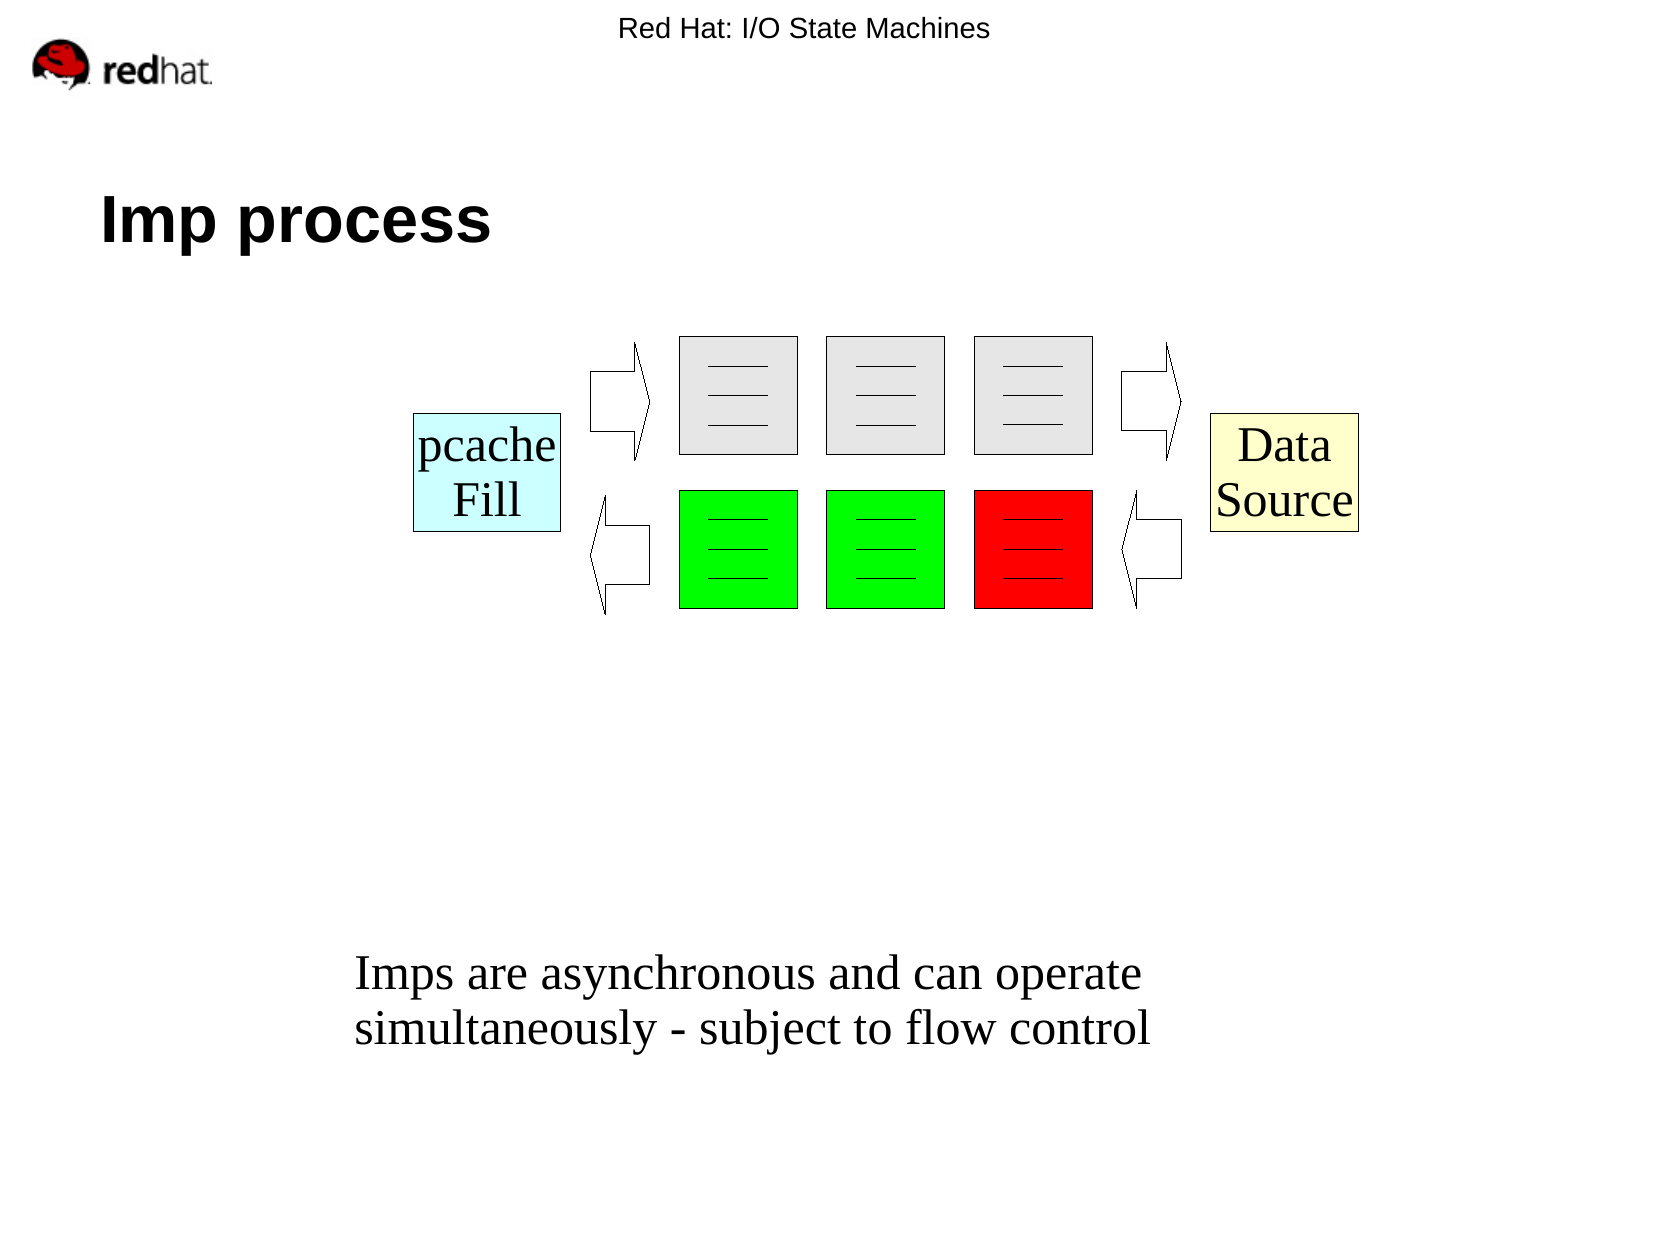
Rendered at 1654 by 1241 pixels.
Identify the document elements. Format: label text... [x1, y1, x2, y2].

text_box [679, 336, 798, 455]
picture [31, 37, 212, 98]
text_box pcache Fill [413, 413, 561, 532]
text_box [826, 490, 945, 609]
text_box Imps are asynchronous and can operate simultaneously - subject to flow control [354, 944, 1182, 1117]
text_box [974, 336, 1093, 455]
text_box Data Source [1210, 413, 1359, 532]
text_box [974, 490, 1093, 609]
title Imp process [100, 164, 1506, 275]
text_box [679, 490, 798, 609]
text_box [826, 336, 945, 455]
